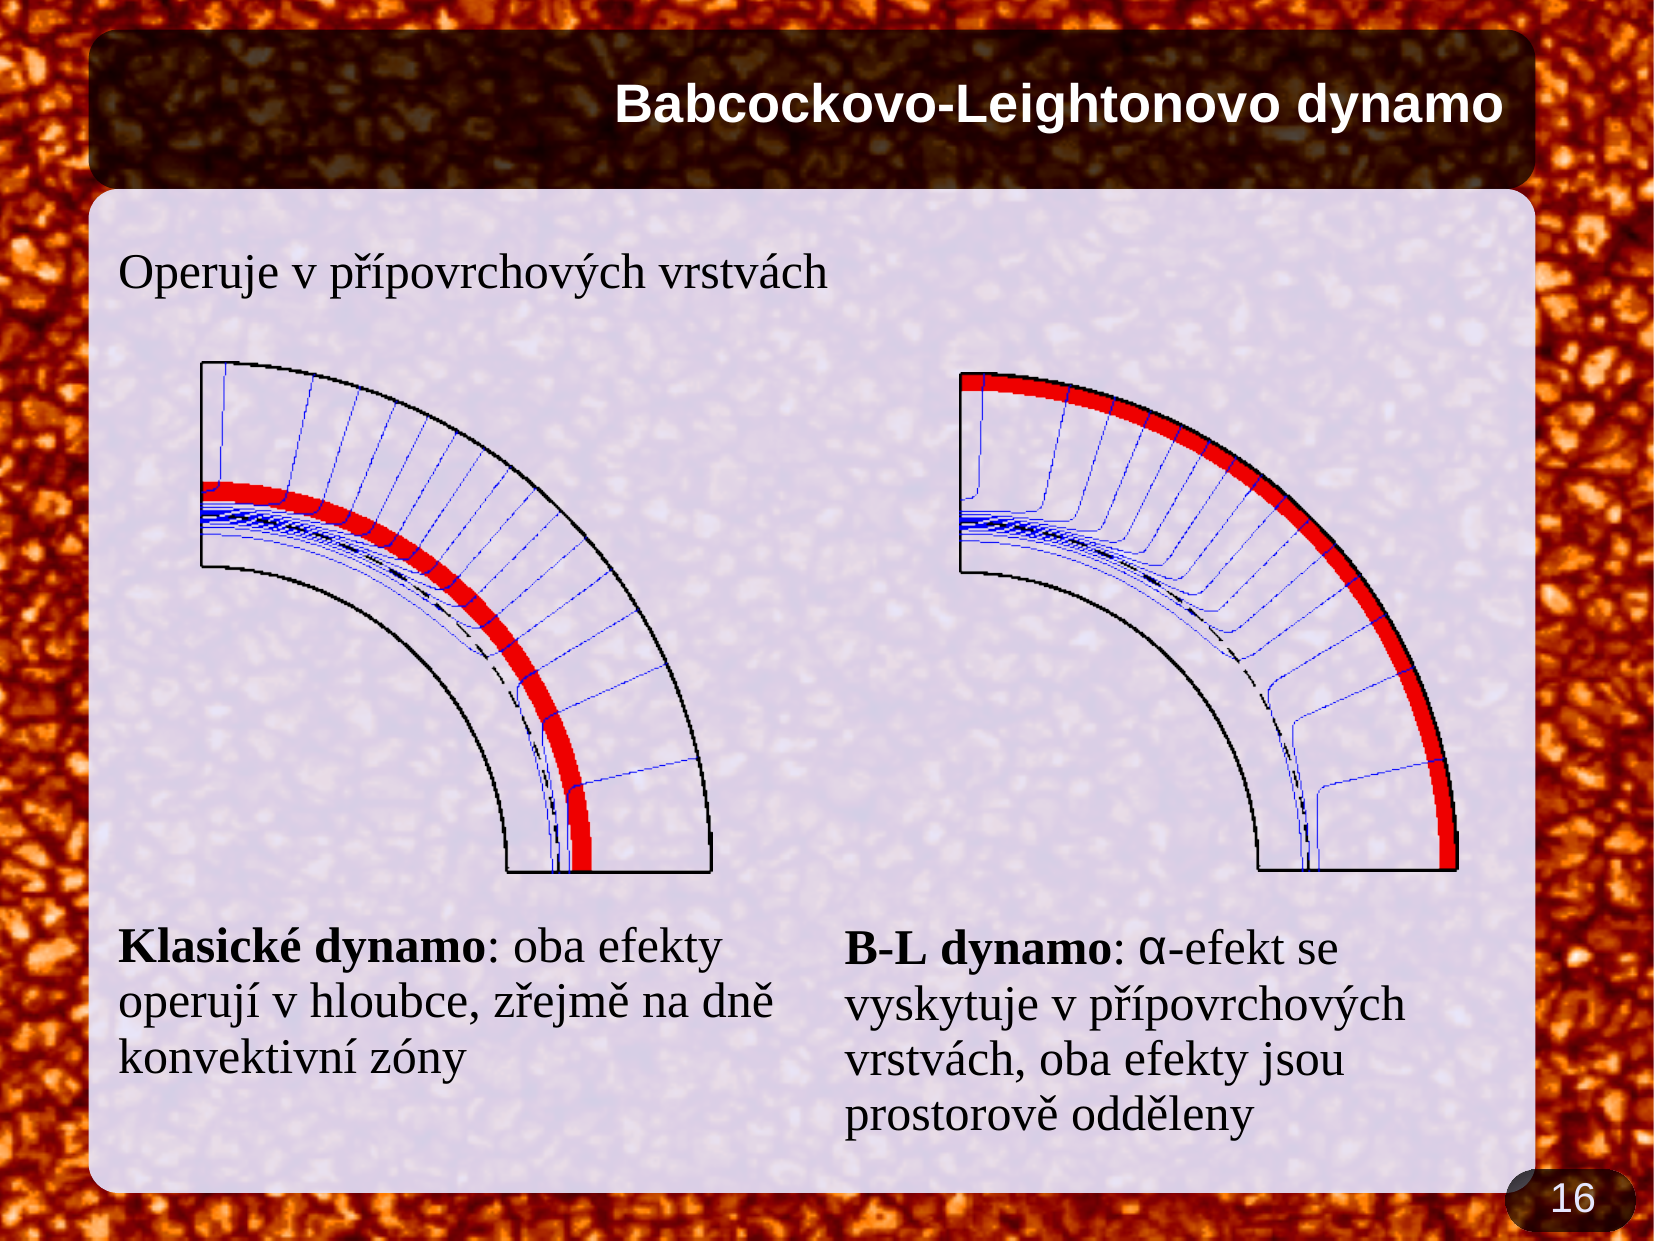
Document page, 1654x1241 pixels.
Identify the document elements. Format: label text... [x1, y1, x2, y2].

text_box Klasické dynamo: oba efekty operují v hloubce, zřejmě na dně konvektivní zóny [118, 879, 798, 1123]
subtitle Operuje v přípovrchových vrstvách [118, 218, 1477, 325]
text_box B-L dynamo: α-efekt se vyskytuje v přípovrchových vrstvách, oba efekty jsou prostorově odděleny [844, 909, 1524, 1152]
picture [0, 0, 1654, 1241]
title Babcockovo-Leightonovo dynamo [118, 59, 1506, 148]
